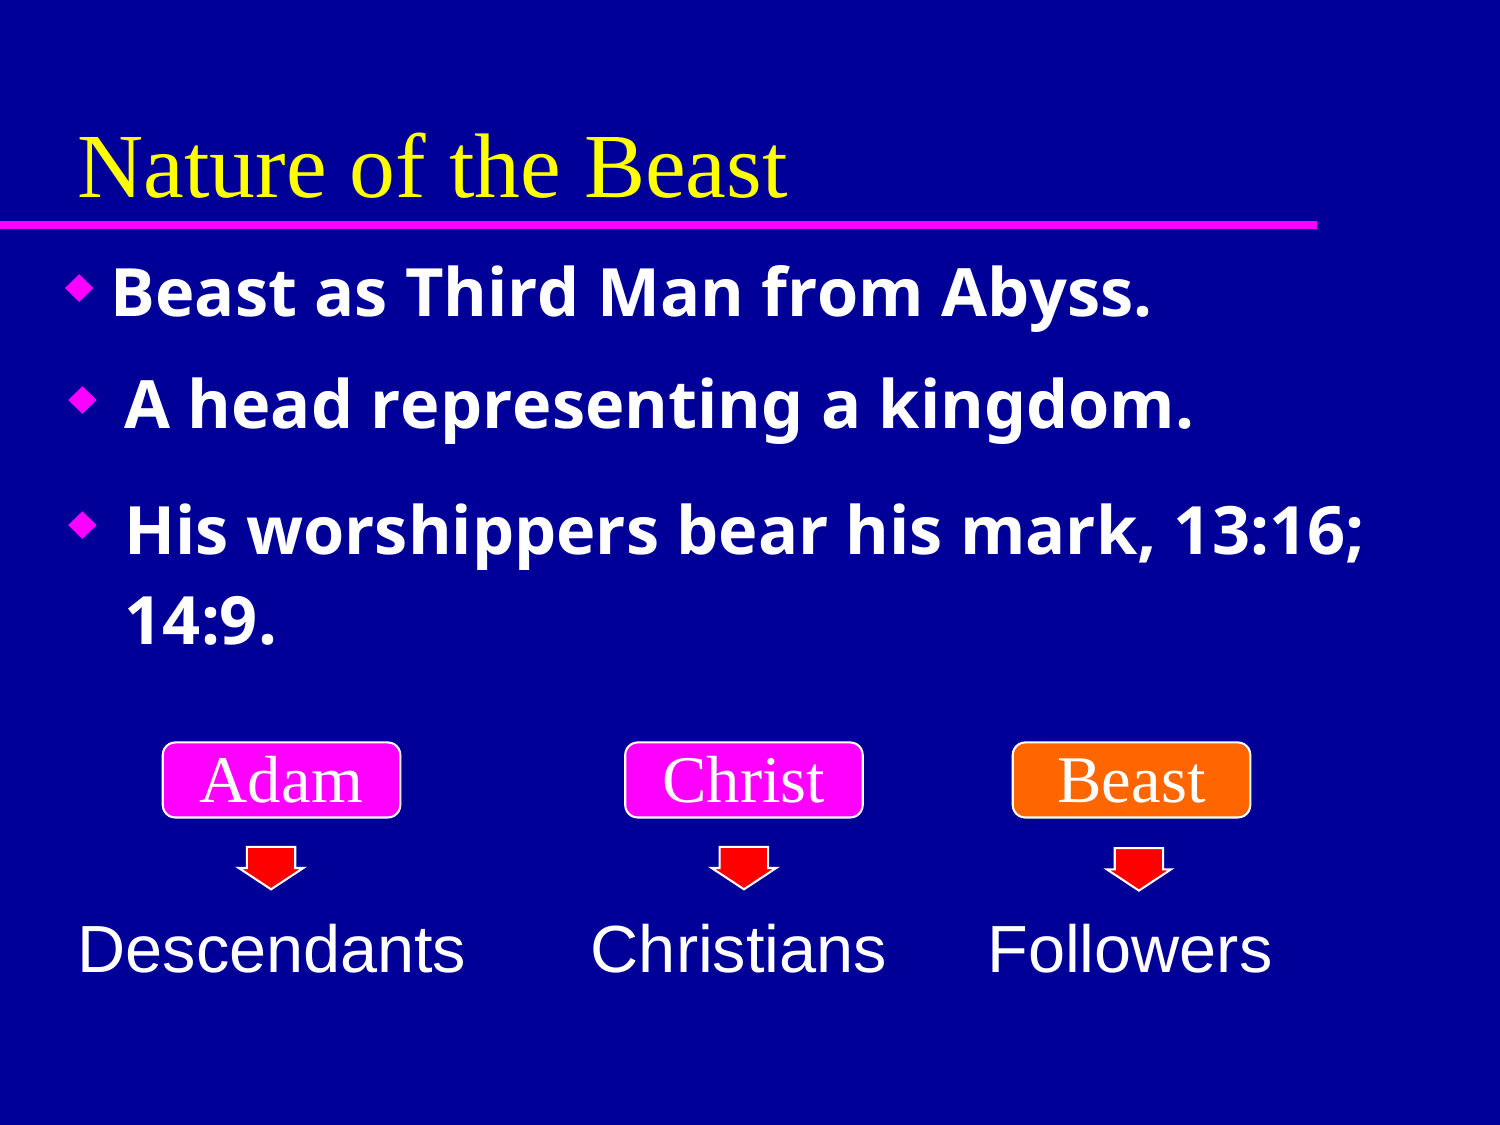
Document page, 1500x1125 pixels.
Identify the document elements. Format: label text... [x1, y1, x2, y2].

text_box Christians [575, 904, 949, 995]
text_box Adam [162, 742, 401, 818]
text_box Followers [972, 904, 1365, 995]
text_box Beast as Third Man from Abyss. [50, 237, 1340, 344]
title Nature of the Beast [62, 43, 1338, 225]
text_box [238, 846, 304, 890]
text_box Christ [625, 742, 863, 818]
text_box His worshippers bear his mark, 13:16; 14:9. [53, 475, 1488, 663]
text_box [711, 846, 777, 890]
text_box [1106, 848, 1172, 891]
text_box Descendants [62, 904, 513, 995]
text_box A head representing a kingdom. [53, 350, 1488, 475]
text_box Beast [1012, 742, 1251, 818]
